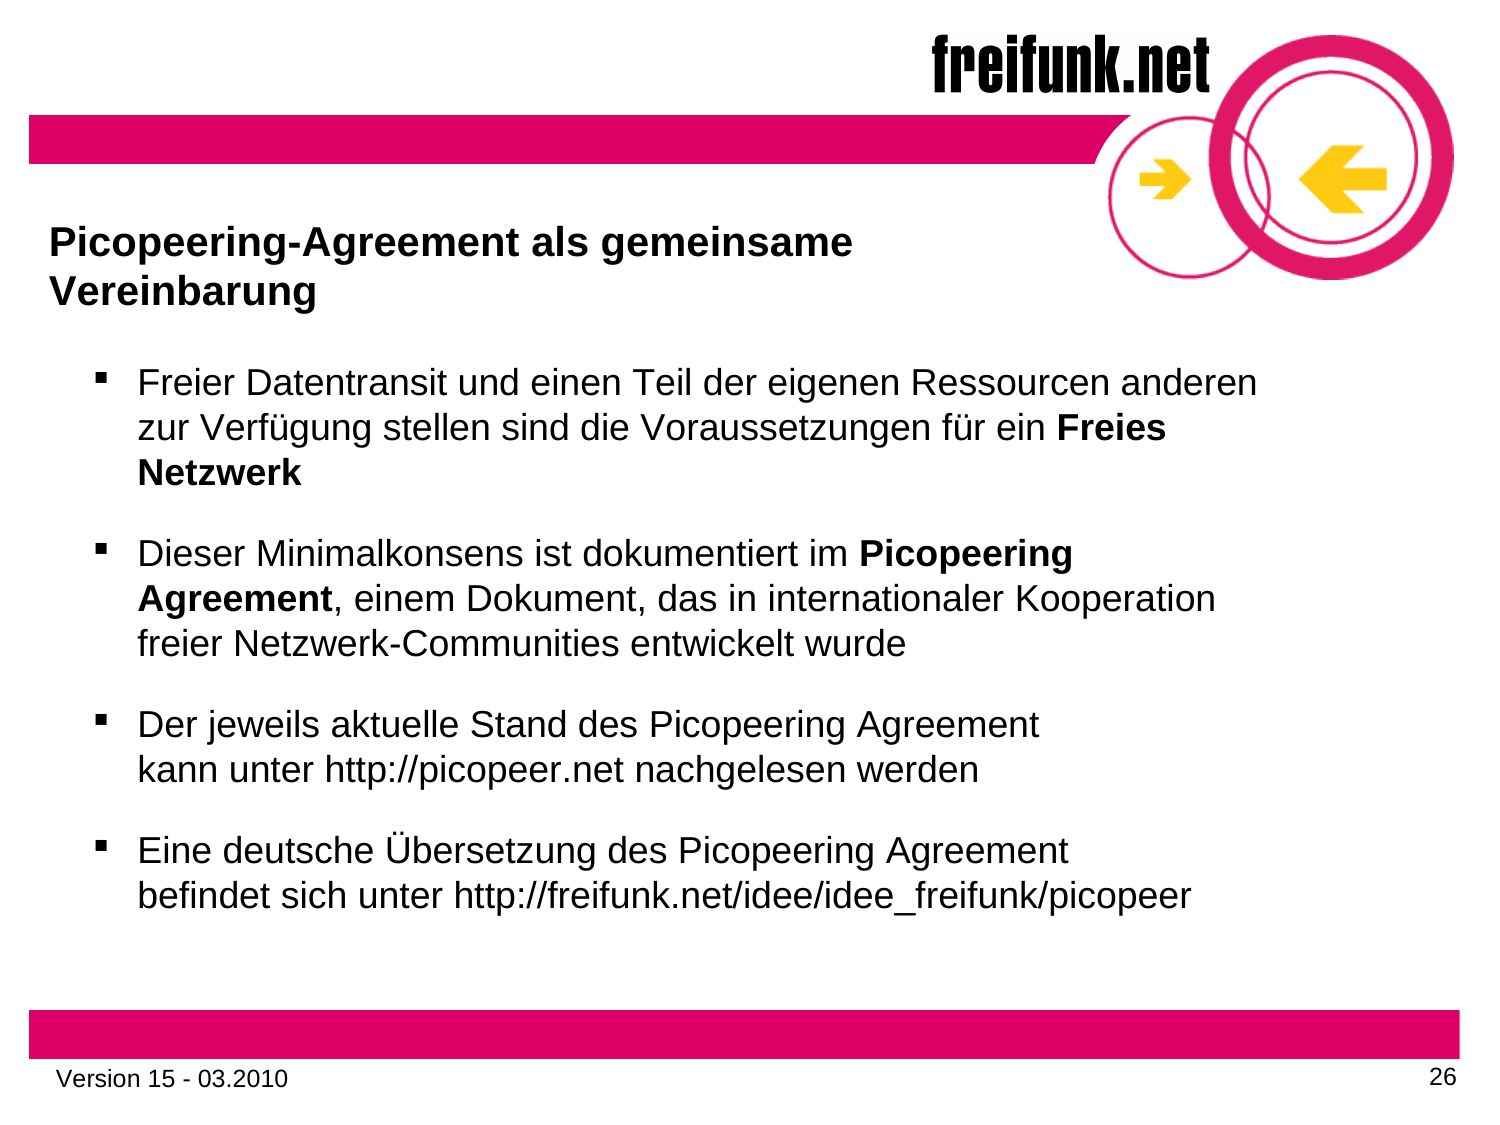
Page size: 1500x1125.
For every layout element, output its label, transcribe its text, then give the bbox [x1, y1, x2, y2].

picture [932, 34, 1454, 280]
text_box Picopeering-Agreement als gemeinsame Vereinbarung [48, 214, 1042, 333]
text_box Freier Datentransit und einen Teil der eigenen Ressourcen anderen zur Verfügung stellen sind die Voraussetzungen für ein Freies Netzwerk Dieser Minimalkonsens ist dokumentiert im Picopeering Agreement, einem Dokument, das in internationaler Kooperation freier Netzwerk-Communities entwickelt wurde Der jeweils aktuelle Stand des Picopeering Agreement kann unter http://picopeer.net nachgelesen werden Eine deutsche Übersetzung des Picopeering Agreement befindet sich unter http://freifunk.net/idee/idee_freifunk/picopeer [63, 358, 1292, 996]
